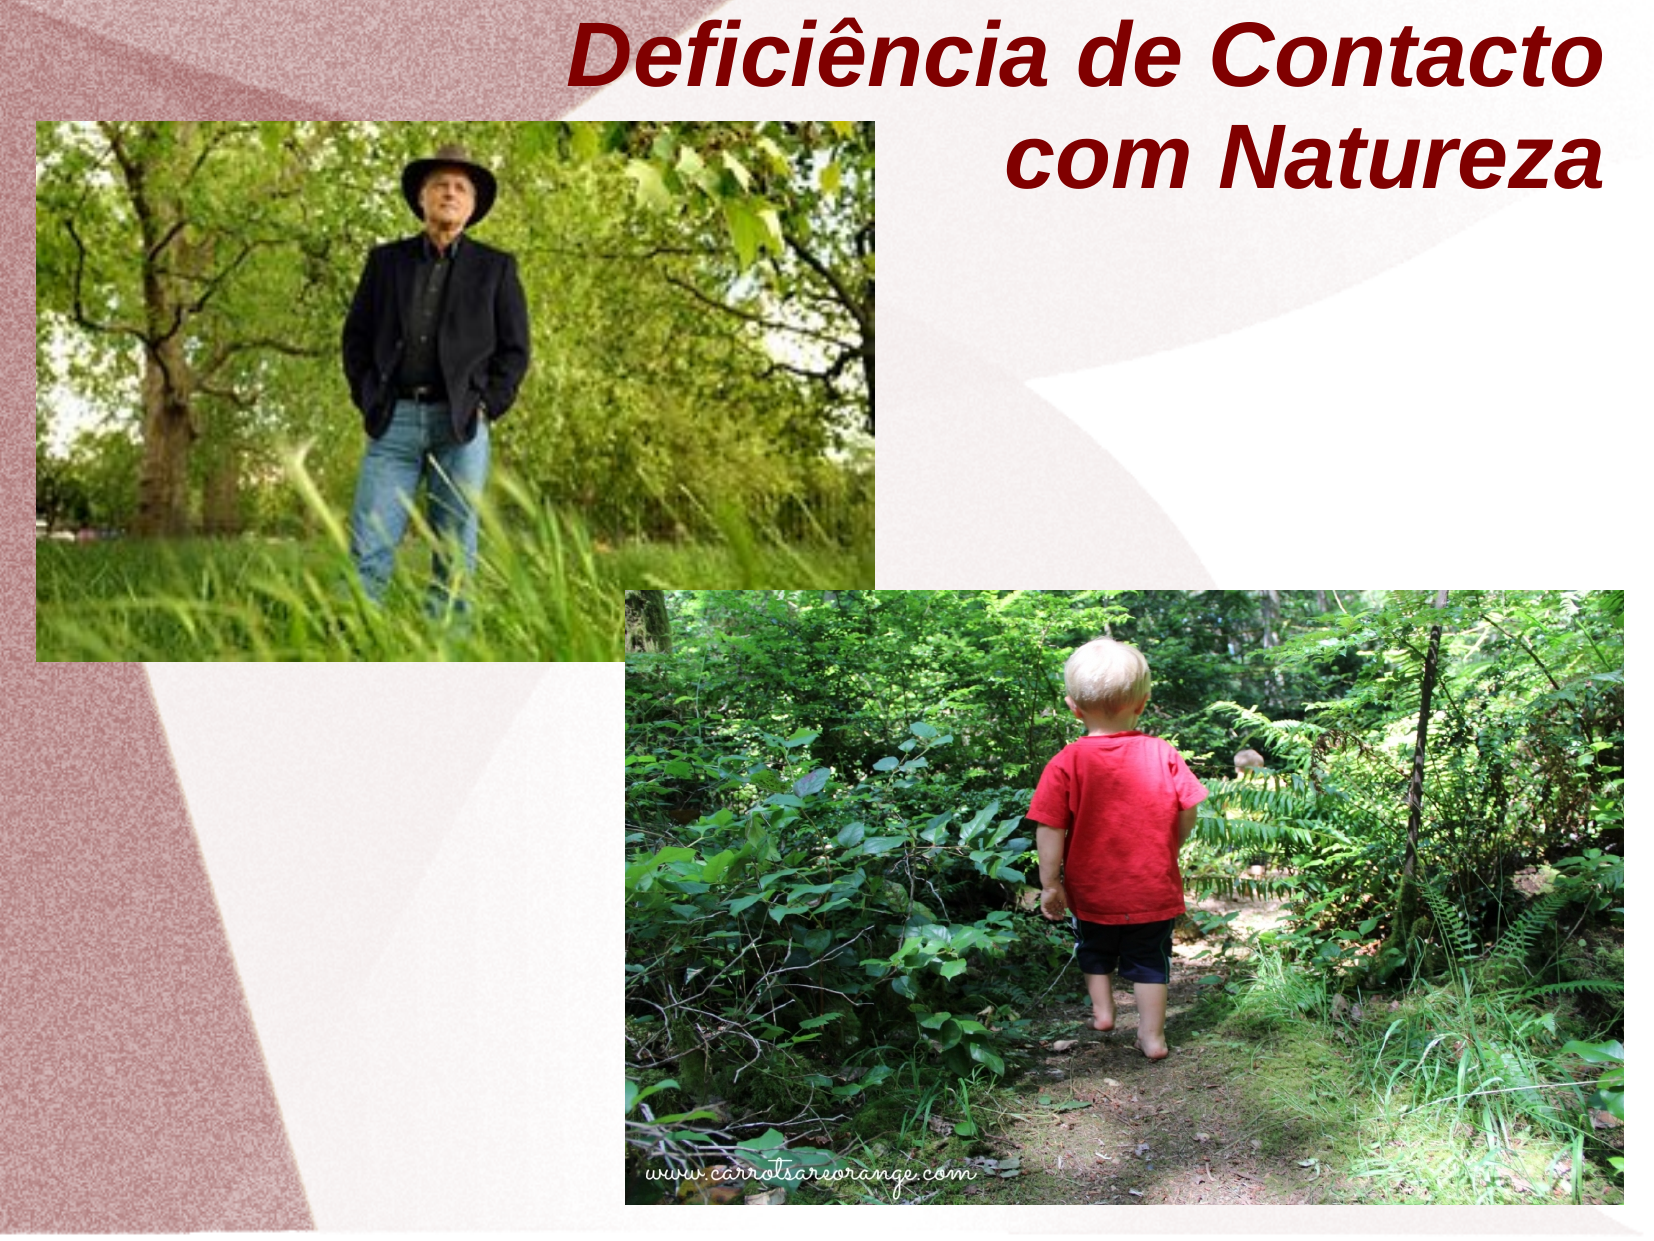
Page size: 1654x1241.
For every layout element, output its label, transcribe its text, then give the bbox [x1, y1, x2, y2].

title Deficiência de Contacto com Natureza [472, 0, 1607, 213]
picture [0, 0, 1654, 1241]
